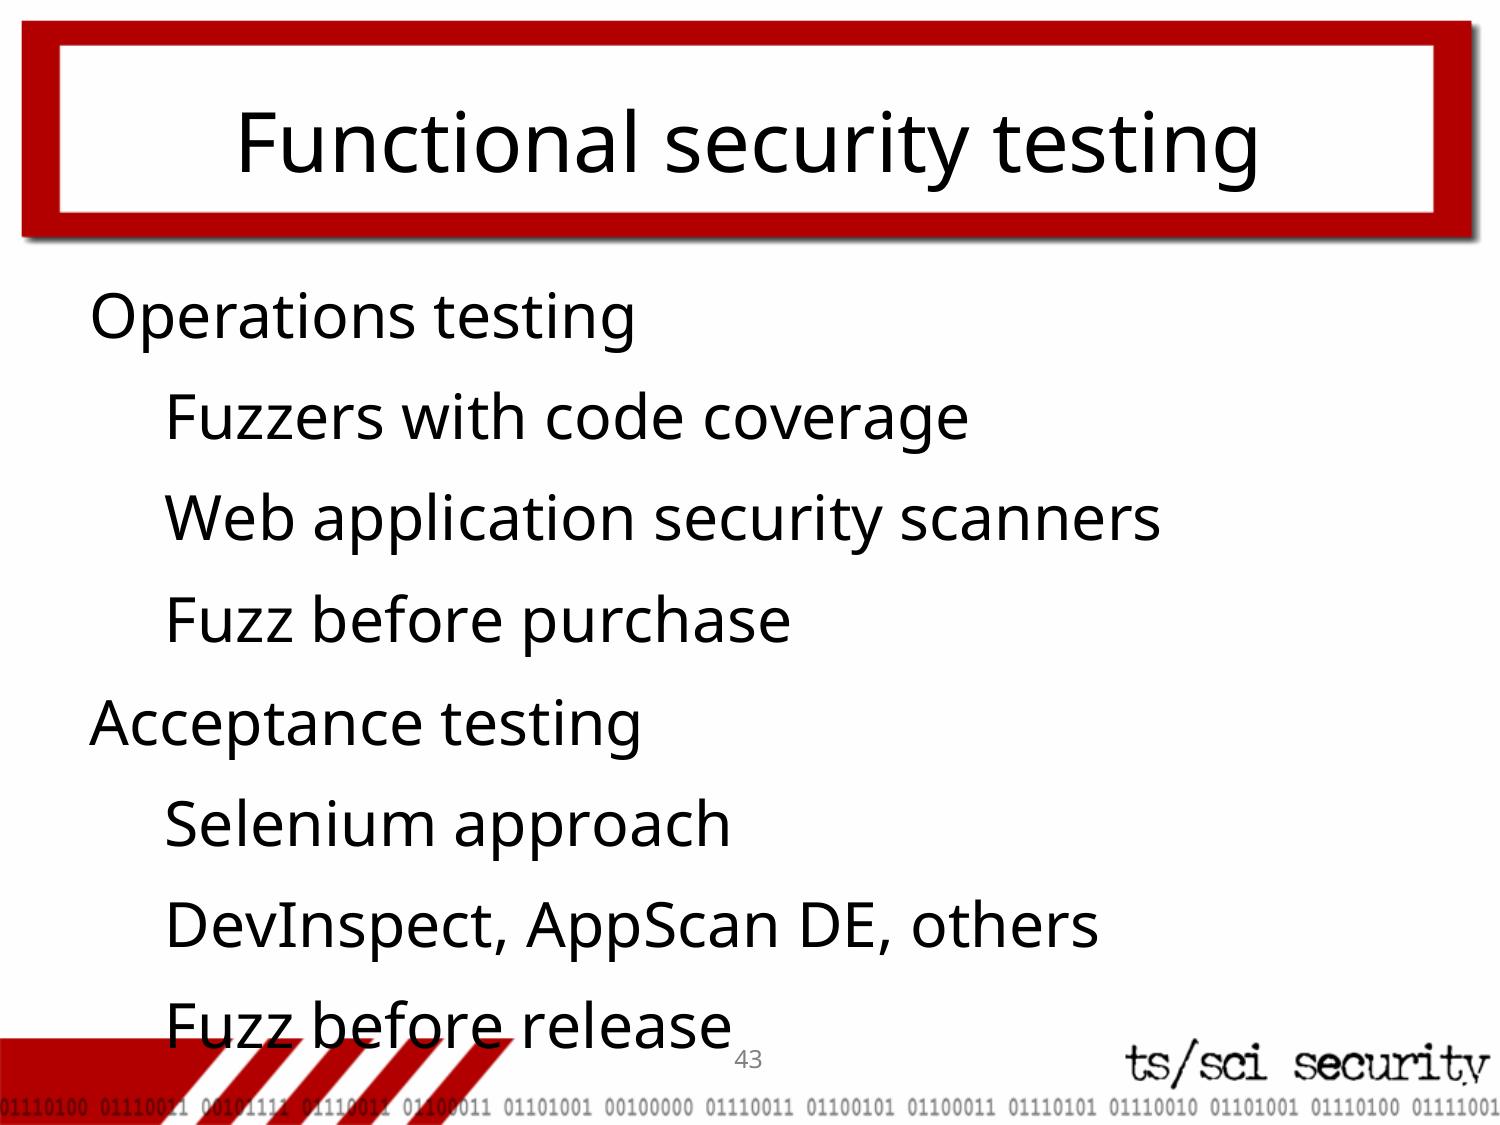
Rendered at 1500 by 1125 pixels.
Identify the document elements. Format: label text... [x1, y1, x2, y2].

text_box Operations testing Fuzzers with code coverage Web application security scanners Fuzz before purchase Acceptance testing Selenium approach DevInspect, AppScan DE, others Fuzz before release [75, 262, 1426, 1005]
picture [0, 0, 1500, 1125]
title Functional security testing [75, 36, 1424, 241]
